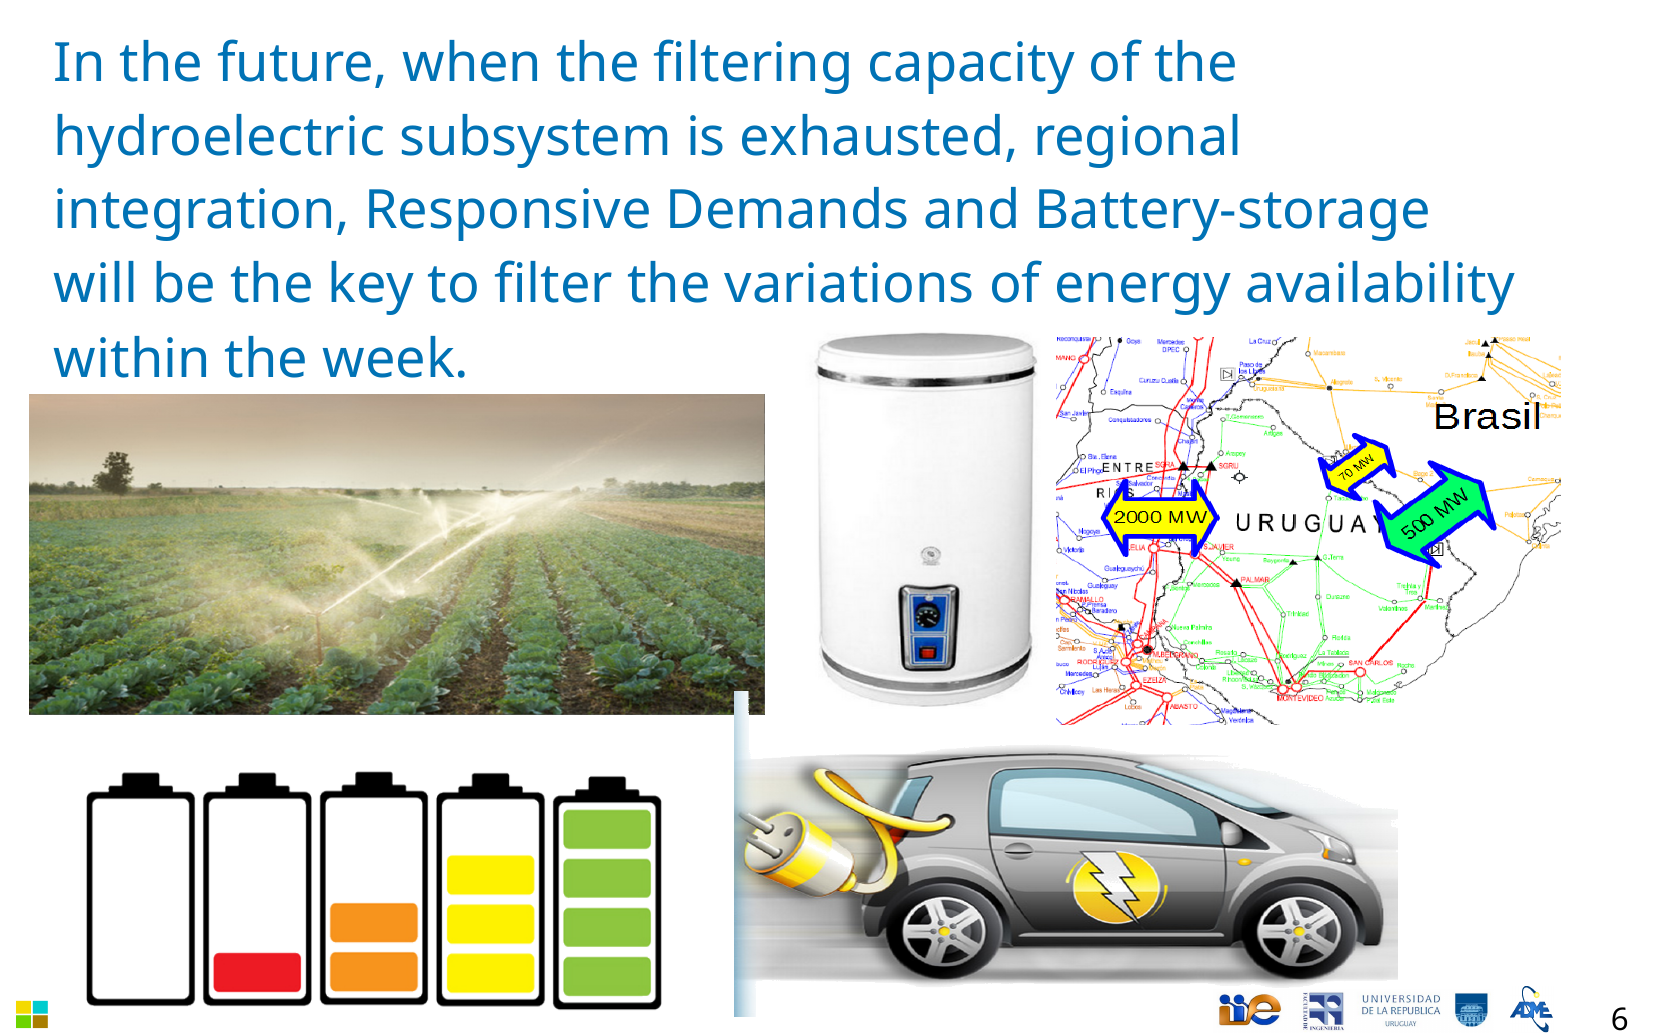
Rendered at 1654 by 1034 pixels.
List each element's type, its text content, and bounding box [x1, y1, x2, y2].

picture [15, 746, 690, 1032]
picture [1510, 986, 1554, 1033]
title In the future, when the filtering capacity of the hydroelectric subsystem is exhausted, regional integration, Responsive Demands and Battery-storage will be the key to filter the variations of energy availability within the week. [48, 23, 1537, 308]
picture [29, 328, 1561, 1033]
